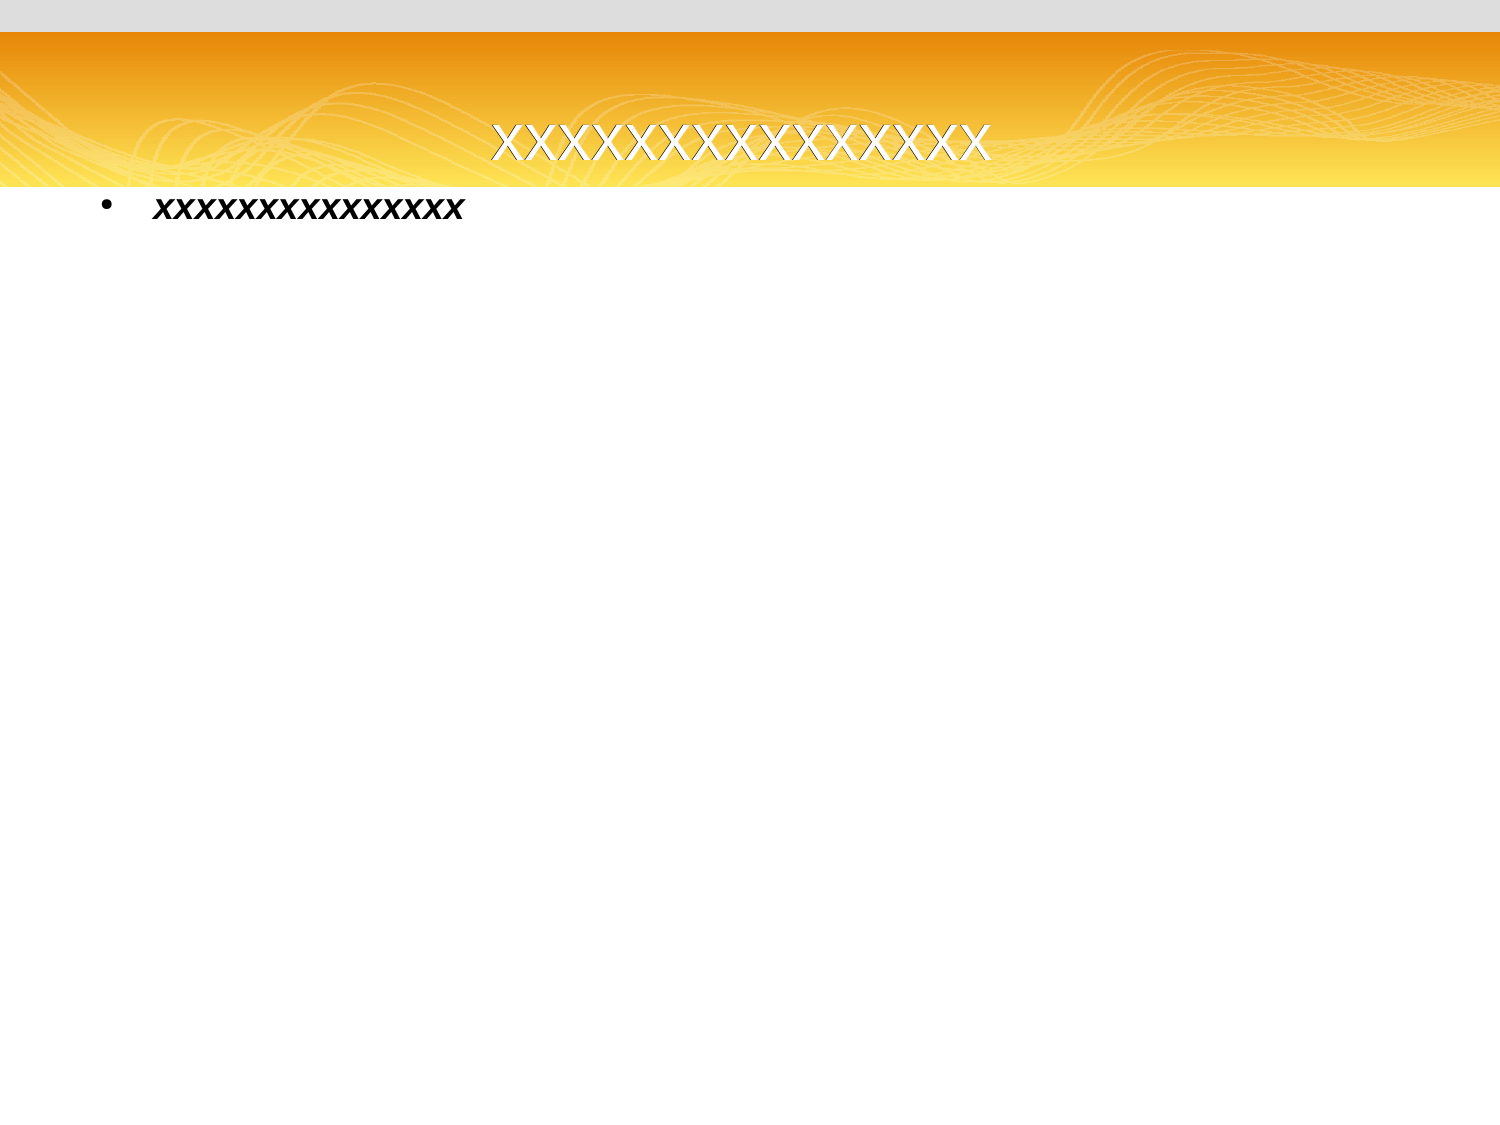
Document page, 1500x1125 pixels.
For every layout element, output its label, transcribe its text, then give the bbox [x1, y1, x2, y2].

title xxxxxxxxxxxxxxx [59, 92, 1425, 183]
list xxxxxxxxxxxxxxx [67, 185, 1458, 1096]
